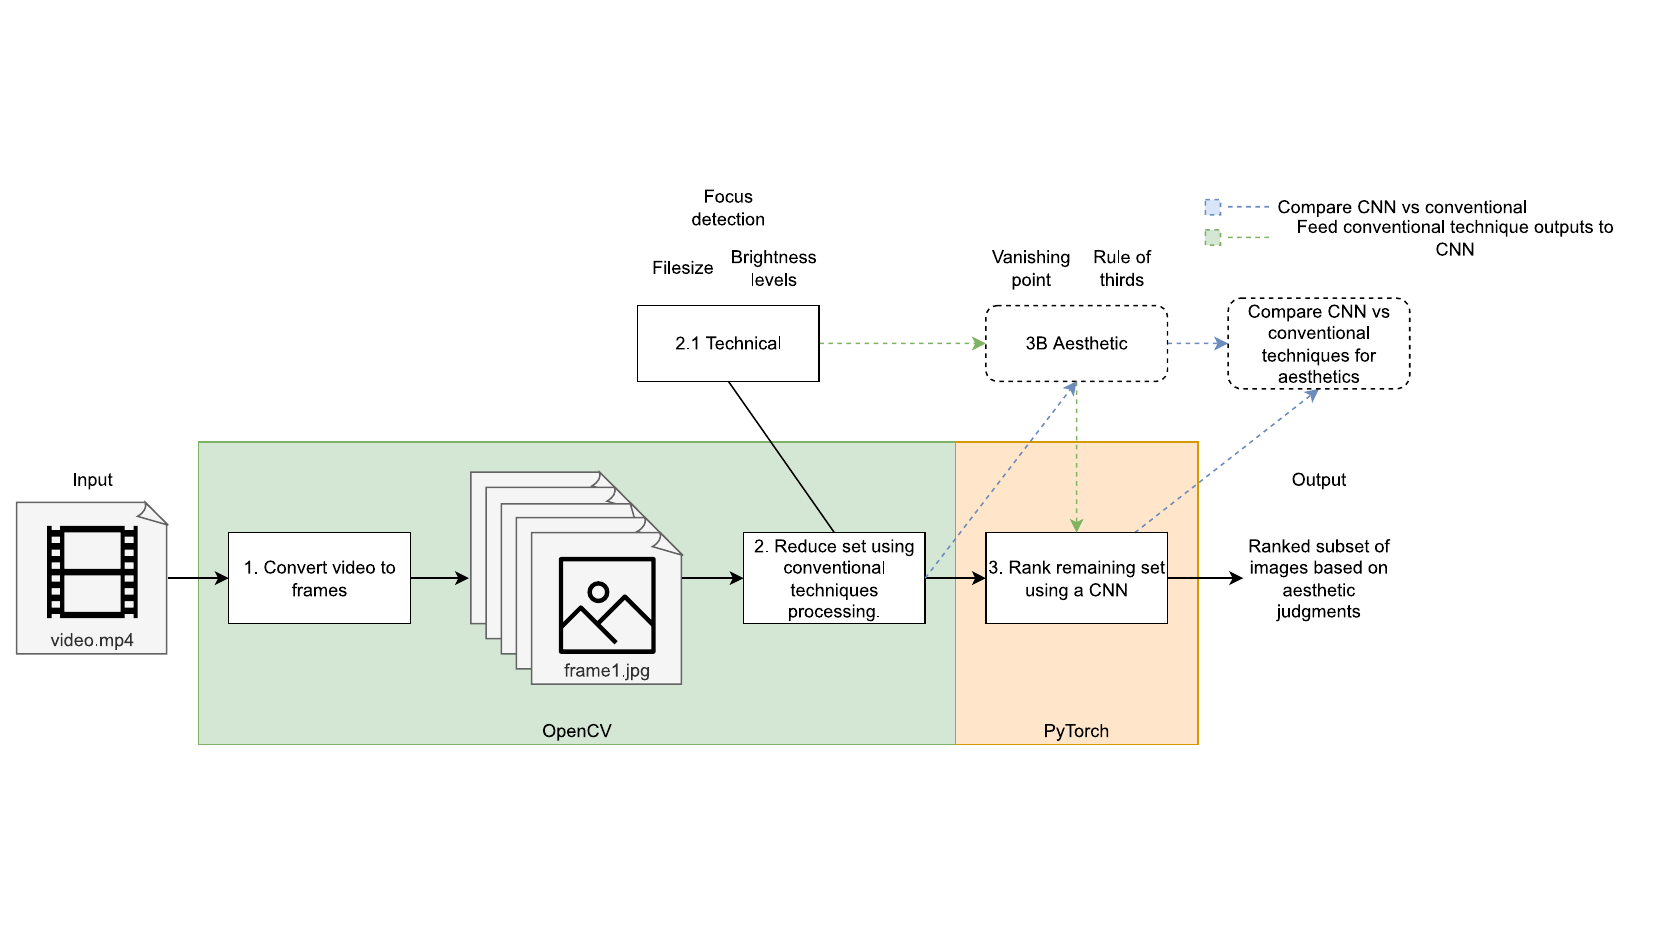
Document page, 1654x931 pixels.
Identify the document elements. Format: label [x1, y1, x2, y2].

picture [14, 182, 1639, 748]
